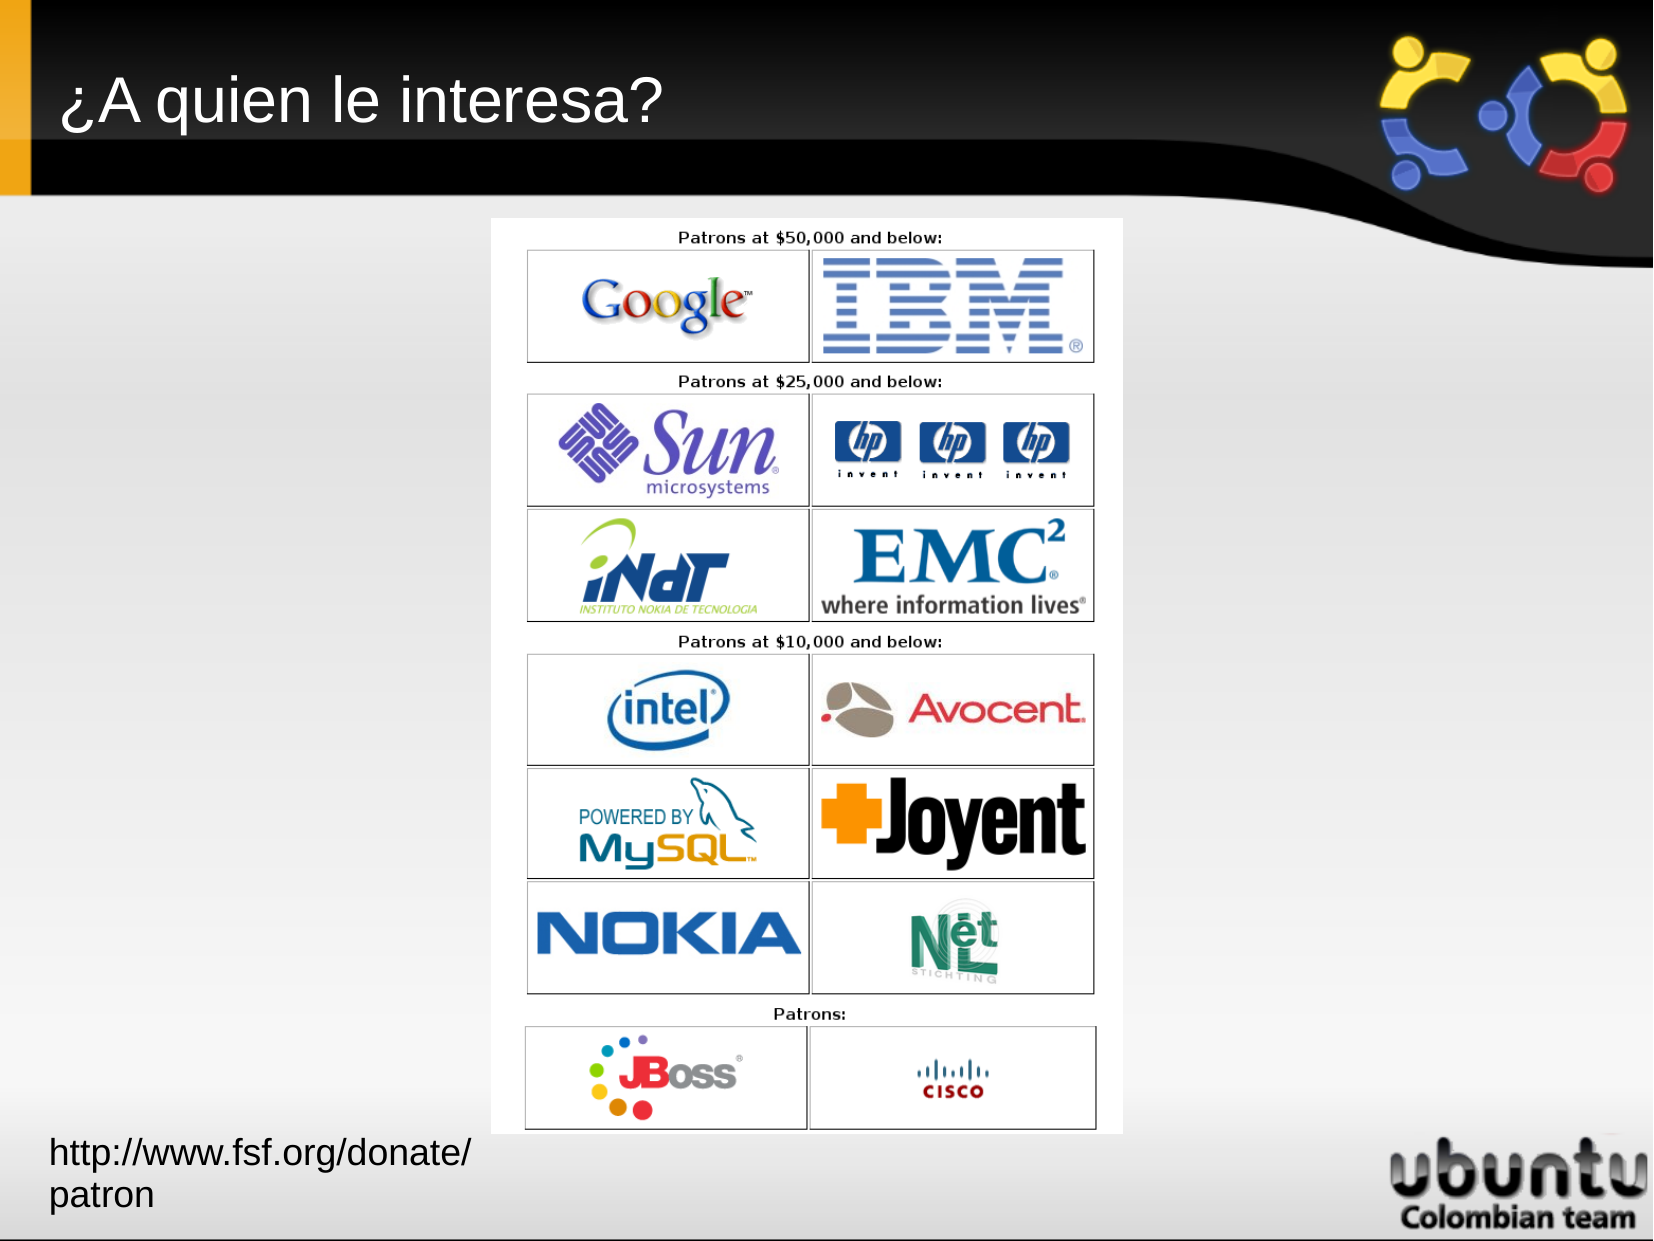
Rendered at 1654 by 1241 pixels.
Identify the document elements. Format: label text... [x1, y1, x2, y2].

picture [0, 0, 1653, 1241]
text_box http://www.fsf.org/donate/patron [34, 1124, 591, 1182]
title ¿A quien le interesa? [59, 48, 1376, 153]
